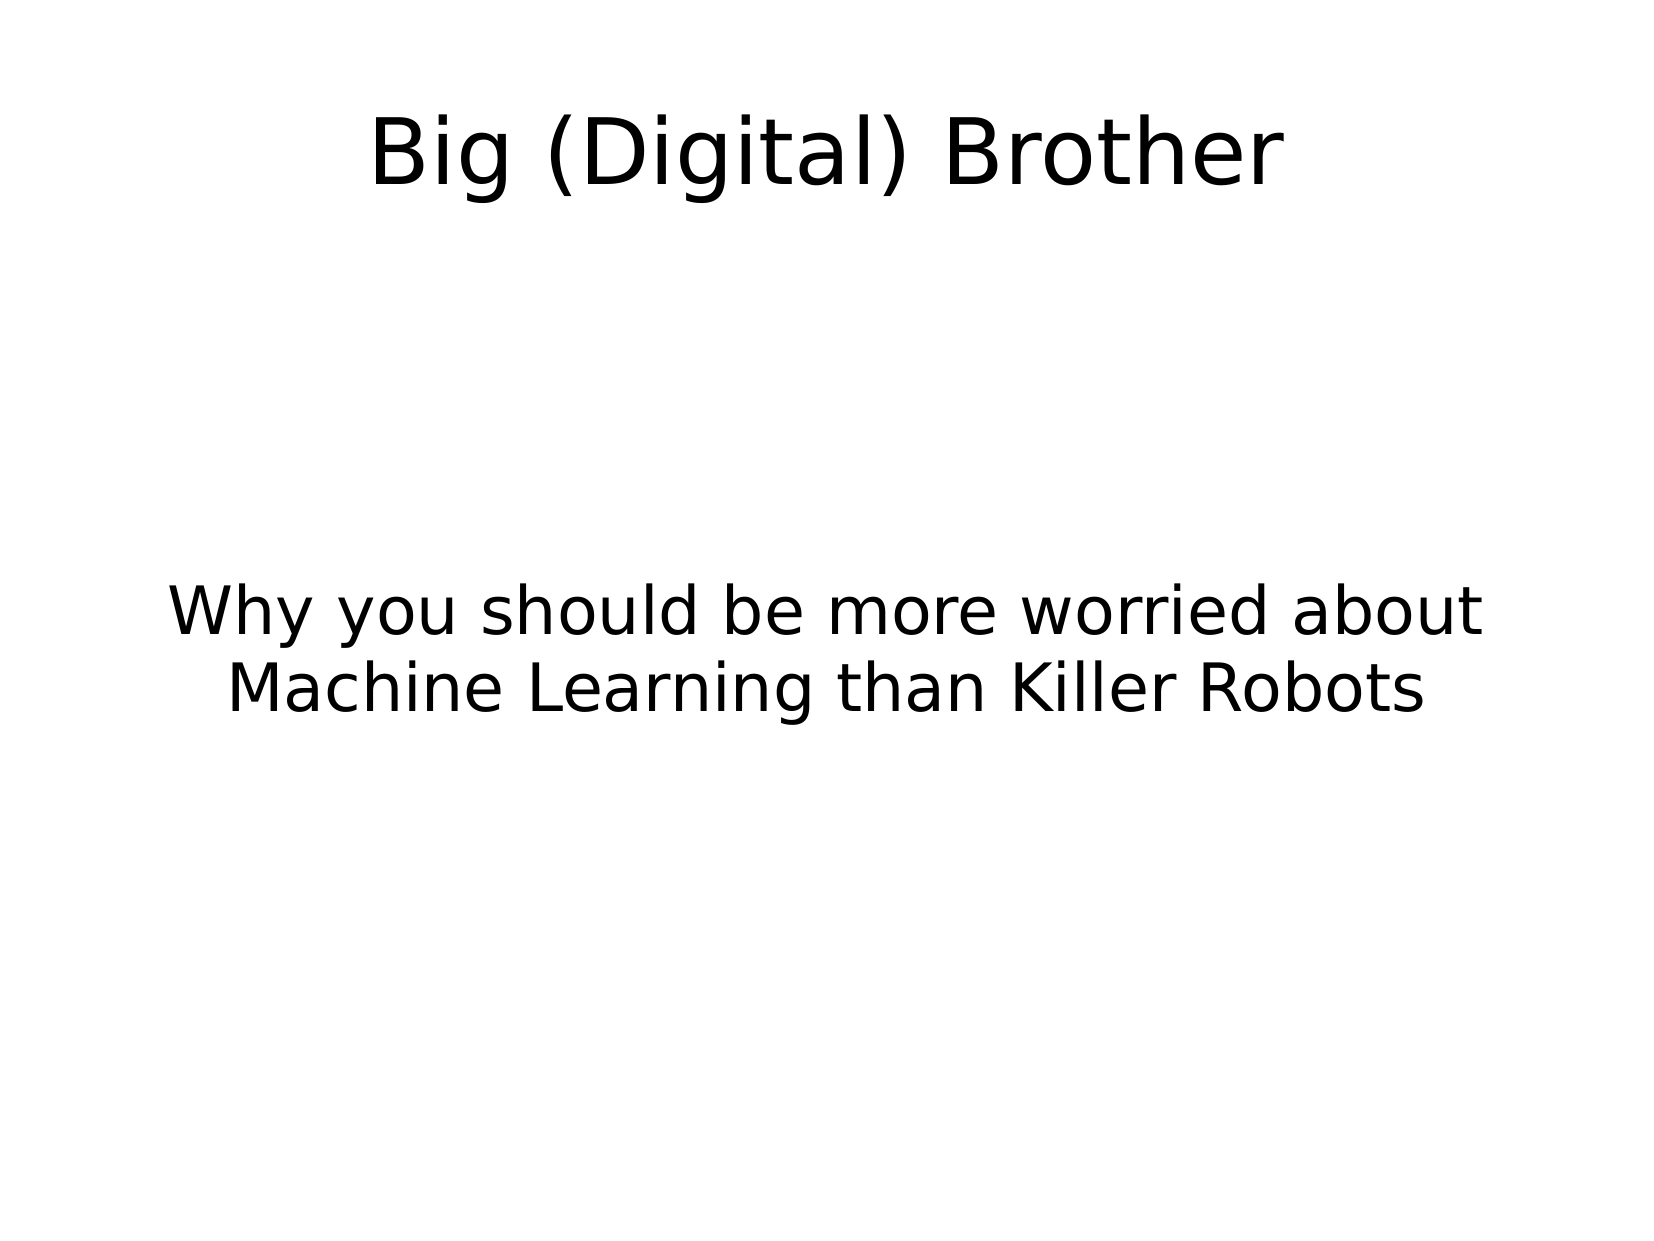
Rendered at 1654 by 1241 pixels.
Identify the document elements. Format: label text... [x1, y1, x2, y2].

title Big (Digital) Brother [82, 49, 1571, 257]
subtitle Why you should be more worried about Machine Learning than Killer Robots [82, 290, 1571, 1010]
